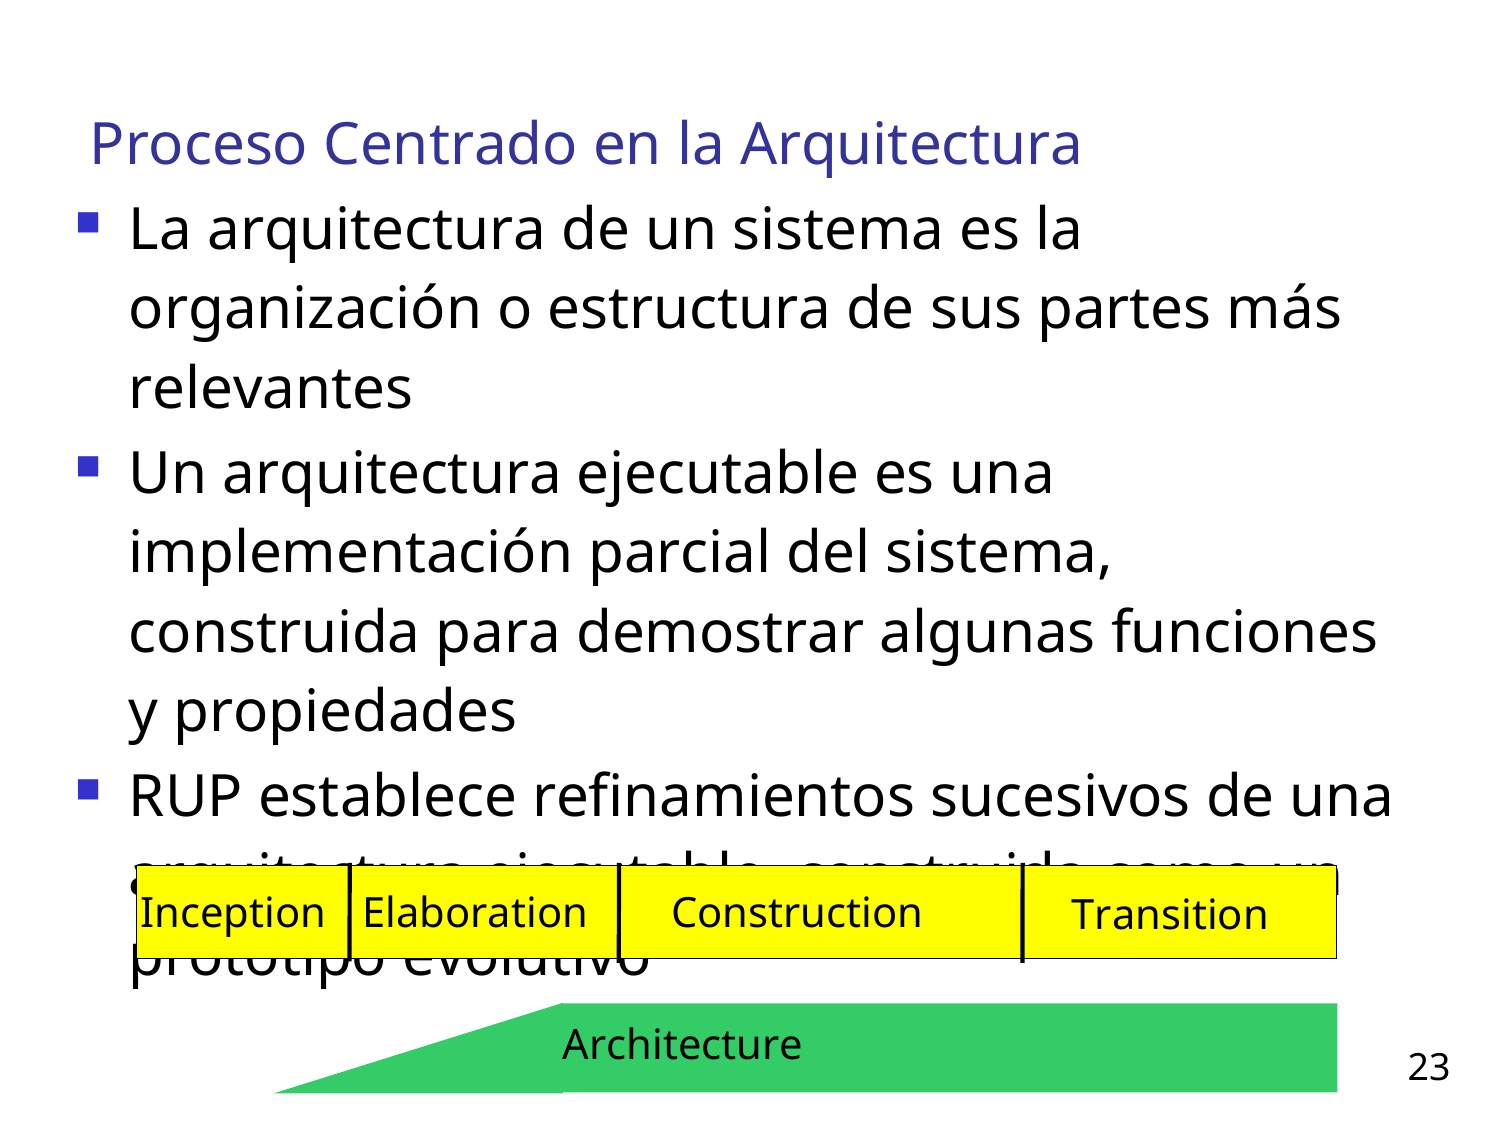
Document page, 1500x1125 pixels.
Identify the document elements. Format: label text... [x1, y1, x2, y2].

text_box [621, 865, 1020, 959]
text_box [136, 865, 347, 959]
list La arquitectura de un sistema es la organización o estructura de sus partes más relevantes Un arquitectura ejecutable es una implementación parcial del sistema, construida para demostrar algunas funciones y propiedades RUP establece refinamientos sucesivos de una arquitectura ejecutable, construida como un prototipo evolutivo [75, 187, 1398, 798]
text_box Architecture [562, 1023, 804, 1069]
text_box Elaboration [347, 877, 604, 944]
title Proceso Centrado en la Arquitectura [75, 10, 1426, 188]
text_box Construction [656, 877, 939, 944]
text_box Inception [125, 877, 342, 944]
text_box [1025, 865, 1337, 959]
text_box [273, 1002, 1338, 1094]
text_box Transition [1056, 880, 1285, 946]
text_box [352, 865, 616, 959]
